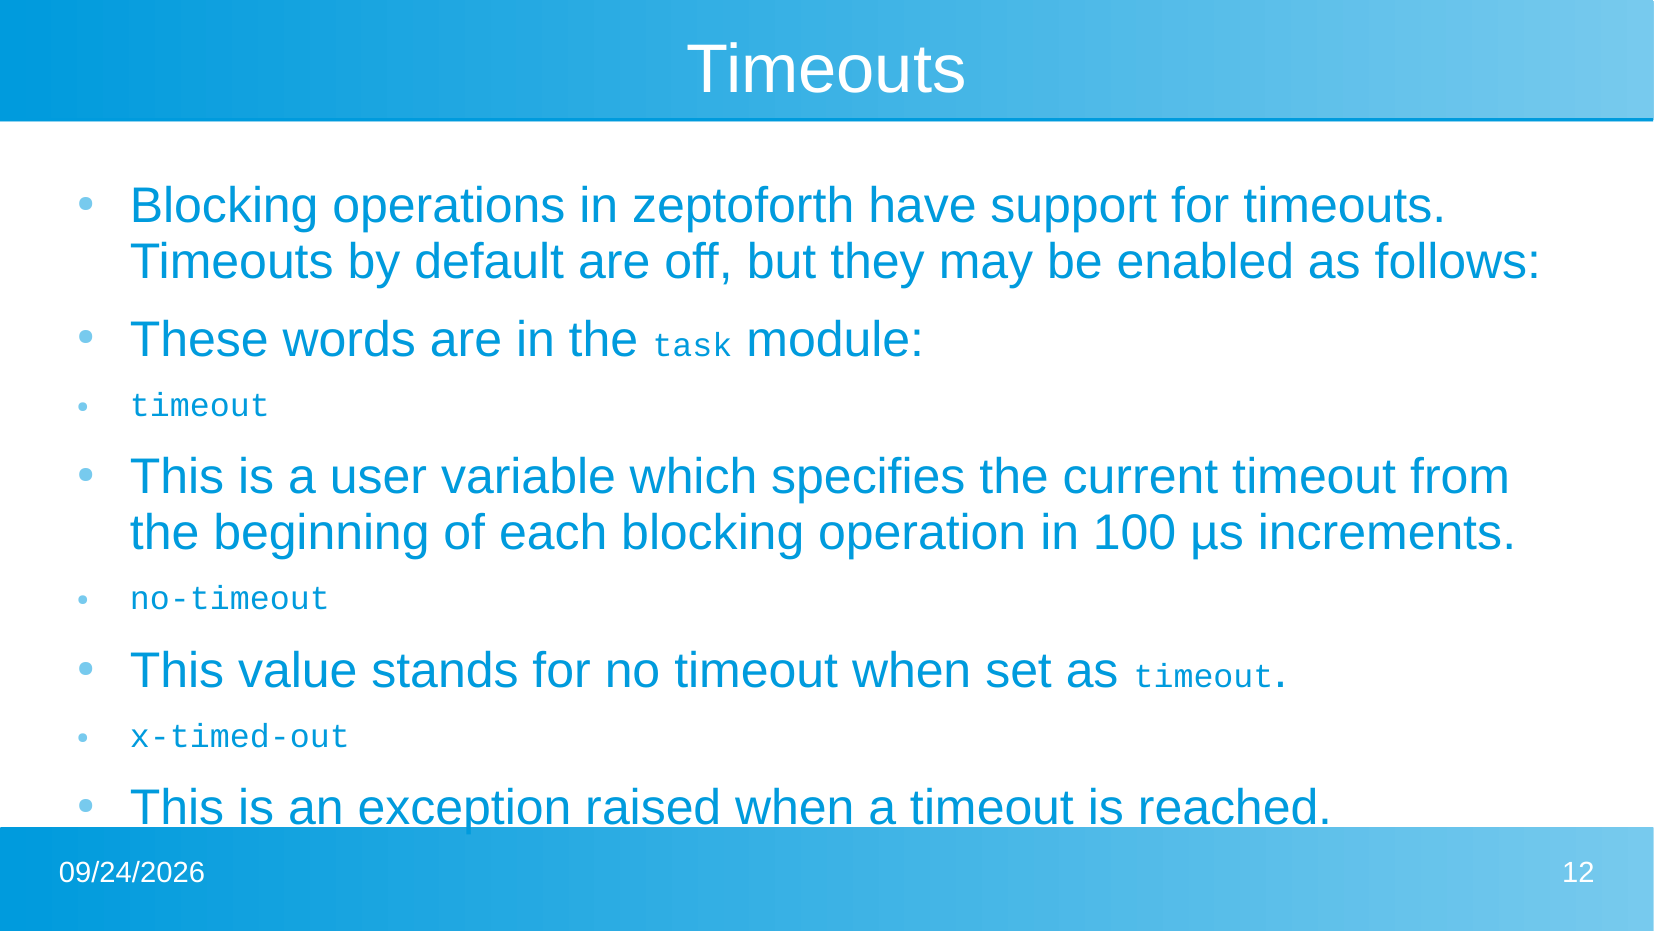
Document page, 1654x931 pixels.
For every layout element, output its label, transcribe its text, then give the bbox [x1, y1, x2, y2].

title Timeouts [59, 29, 1595, 108]
list Blocking operations in zeptoforth have support for timeouts. Timeouts by default are off, but they may be enabled as follows: These words are in the task module: timeout This is a user variable which specifies the current timeout from the beginning of each blocking operation in 100 µs increments. no-timeout This value stands for no timeout when set as timeout. x-timed-out This is an exception raised when a timeout is reached. [59, 177, 1595, 768]
